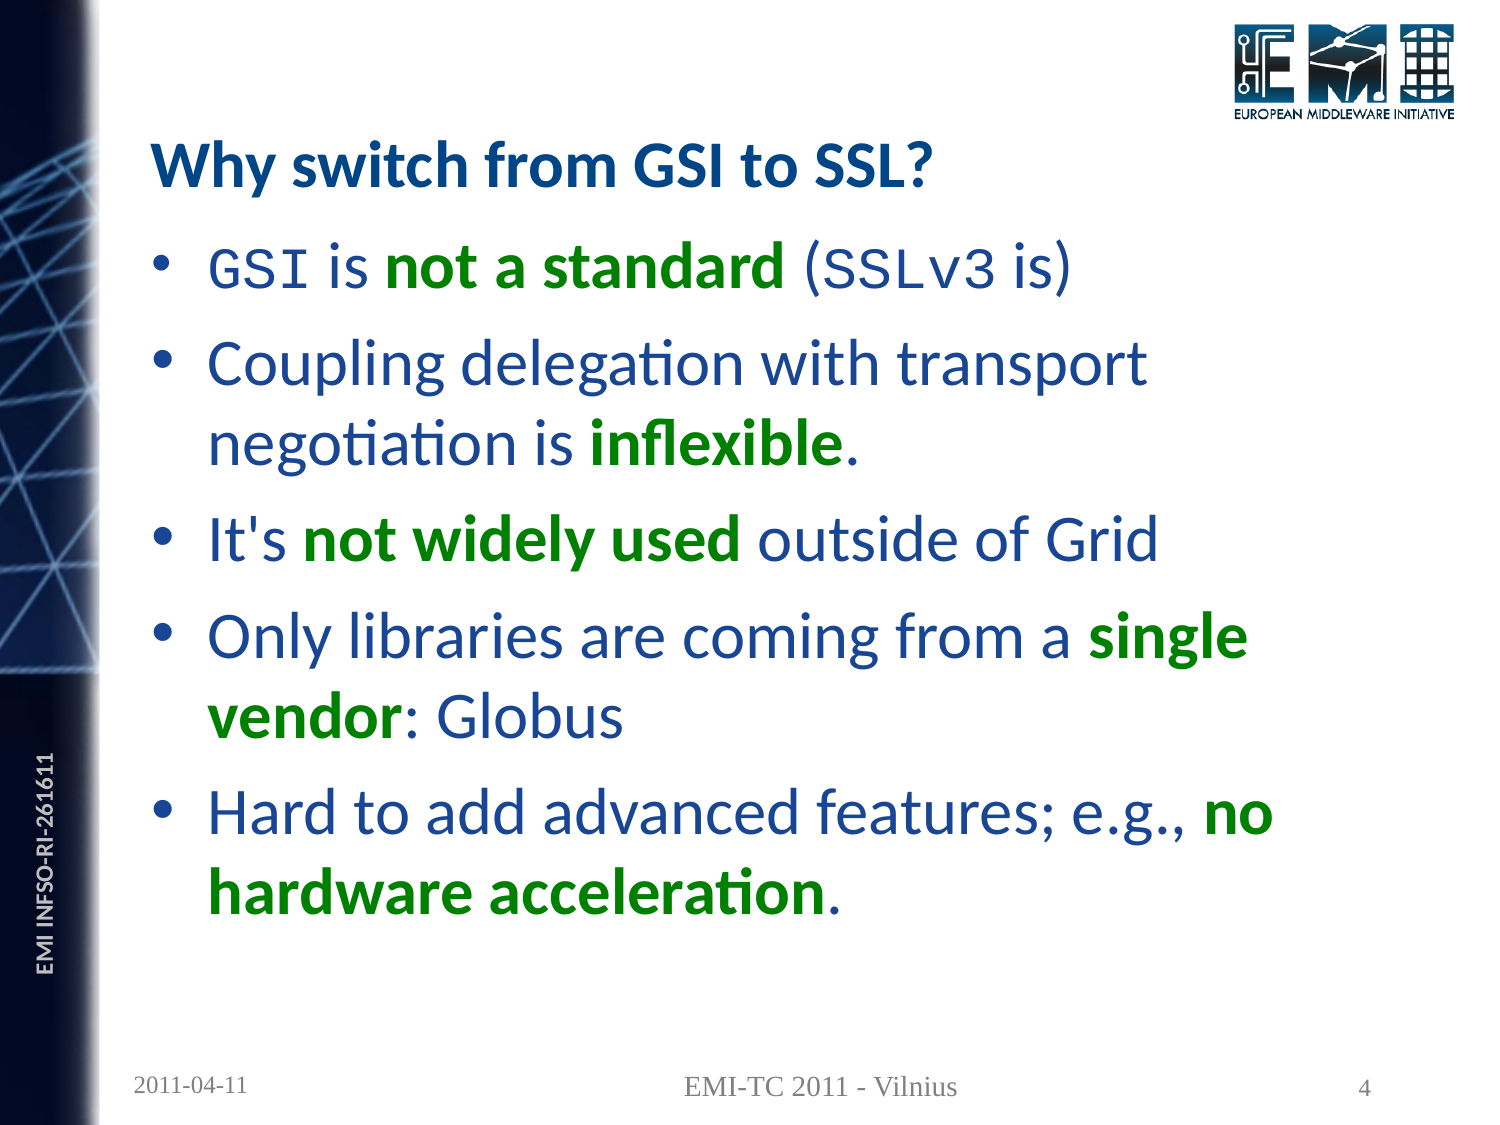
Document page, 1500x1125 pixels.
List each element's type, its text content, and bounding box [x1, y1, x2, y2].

list GSI is not a standard (SSLv3 is) Coupling delegation with transport negotiation is inflexible. It's not widely used outside of Grid Only libraries are coming from a single vendor: Globus Hard to add advanced features; e.g., no hardware acceleration. [151, 221, 1388, 1063]
title Why switch from GSI to SSL? [150, 115, 1500, 207]
picture [0, 0, 111, 1125]
picture [1185, 8, 1500, 115]
